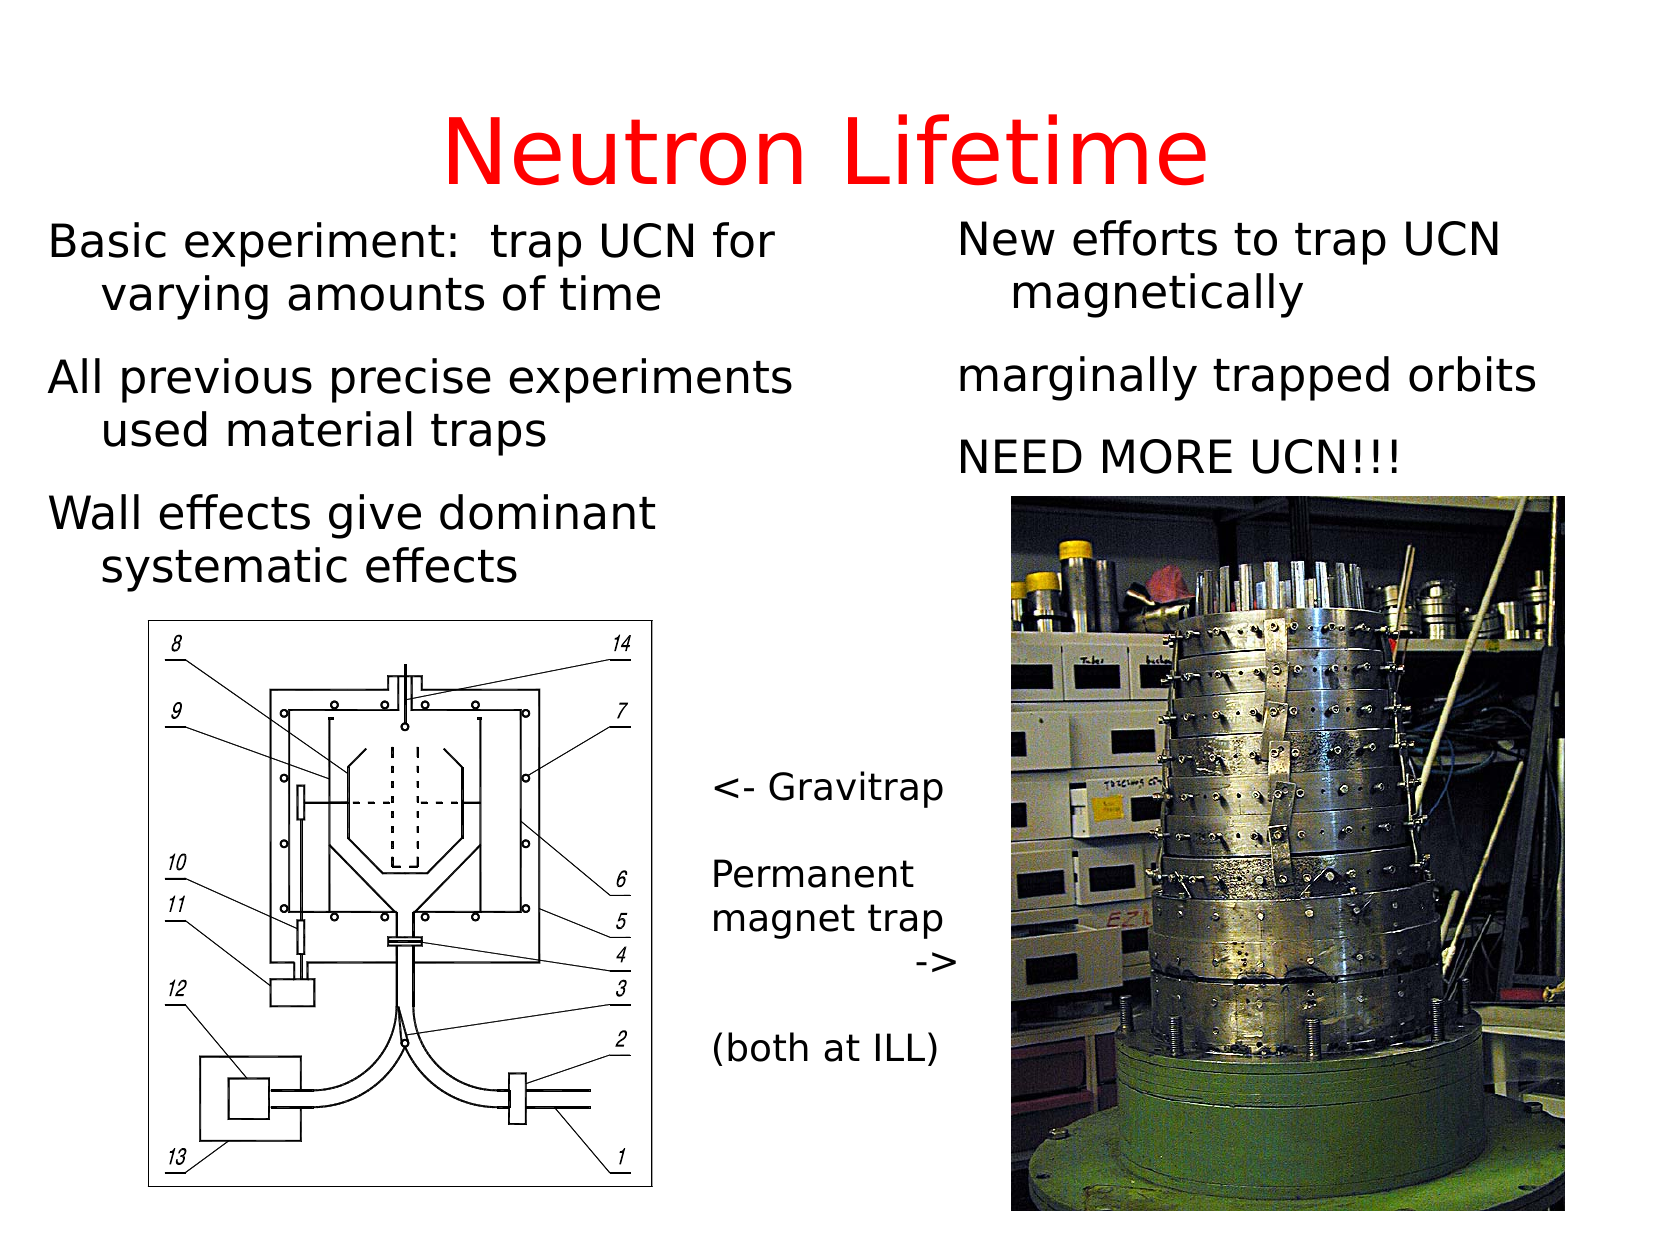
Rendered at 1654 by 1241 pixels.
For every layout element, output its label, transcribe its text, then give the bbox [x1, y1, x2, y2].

chart [147, 620, 653, 1188]
list Basic experiment: trap UCN for varying amounts of time All previous precise experiments used material traps Wall effects give dominant systematic effects [29, 214, 863, 621]
title Neutron Lifetime [82, 49, 1571, 257]
list New efforts to trap UCN magnetically marginally trapped orbits NEED MORE UCN!!! [938, 212, 1654, 485]
text_box <- Gravitrap Permanent magnet trap -> (both at ILL) [696, 758, 992, 1078]
text_box [1011, 496, 1565, 1211]
